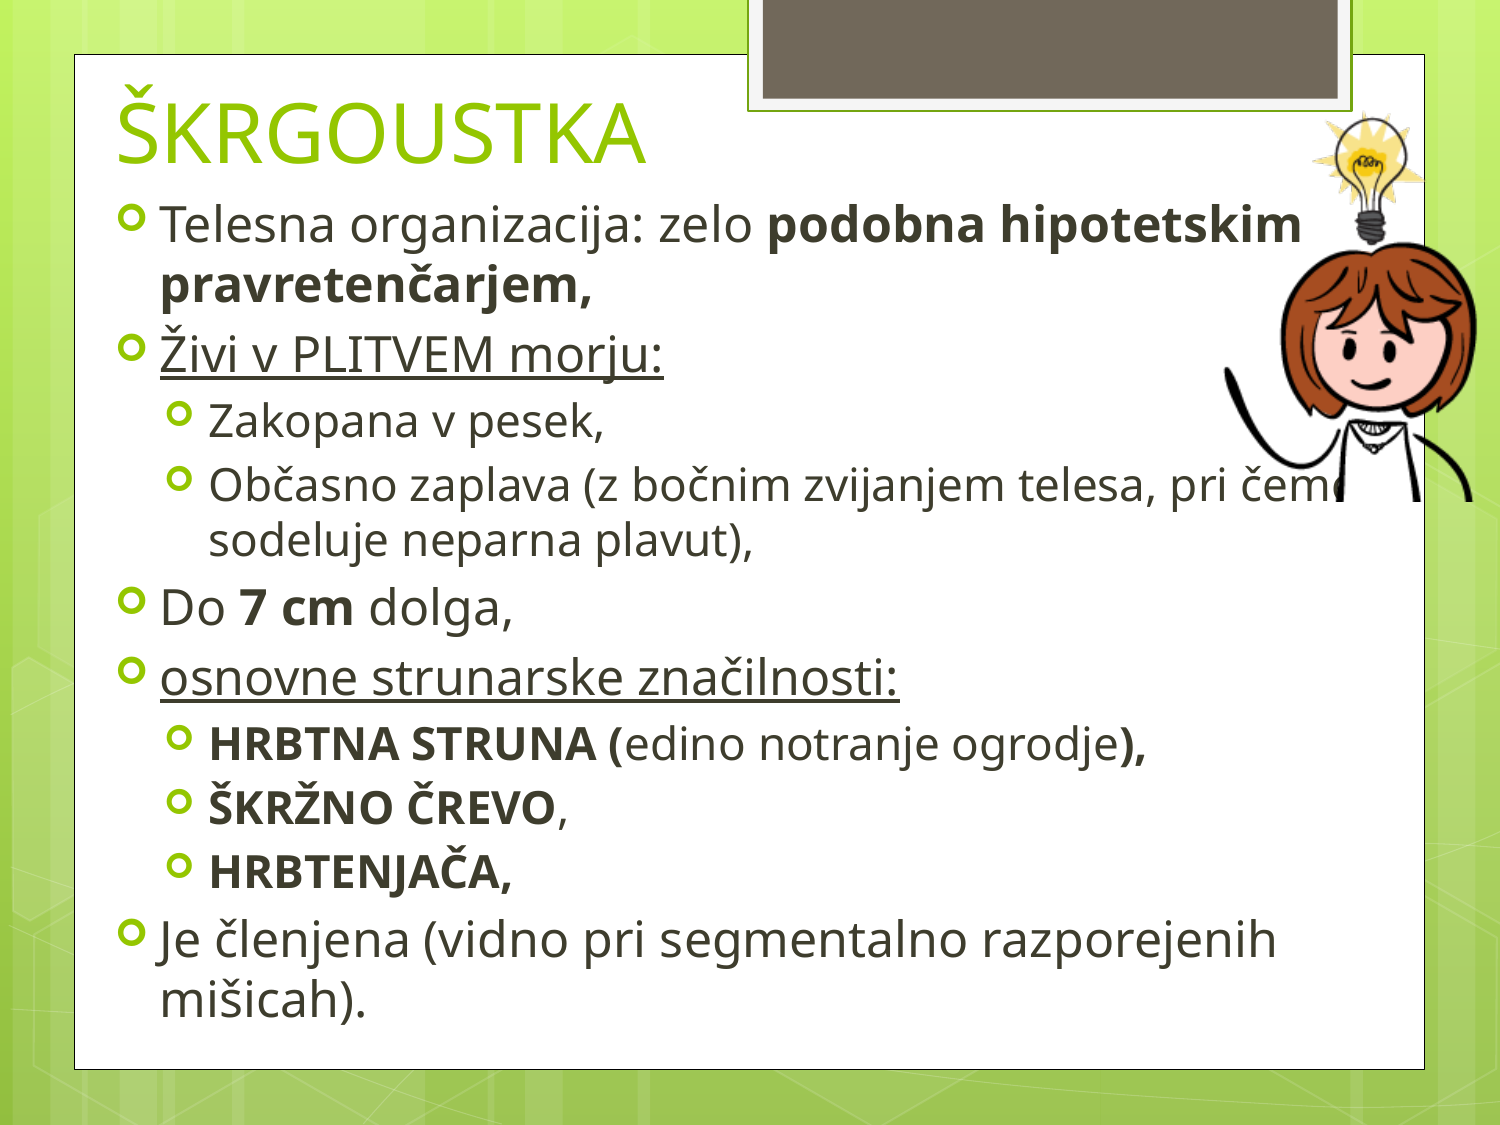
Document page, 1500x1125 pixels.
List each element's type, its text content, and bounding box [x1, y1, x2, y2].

title ŠKRGOUSTKA [100, 0, 1253, 184]
picture [1175, 95, 1500, 502]
list Telesna organizacija: zelo podobna hipotetskim pravretenčarjem, Živi v PLITVEM morju: Zakopana v pesek, Občasno zaplava (z bočnim zvijanjem telesa, pri čemer sodeluje neparna plavut), Do 7 cm dolga, osnovne strunarske značilnosti: HRBTNA STRUNA (edino notranje ogrodje), ŠKRŽNO ČREVO, HRBTENJAČA, Je členjena (vidno pri segmentalno razporejenih mišicah). [88, 184, 1424, 1106]
